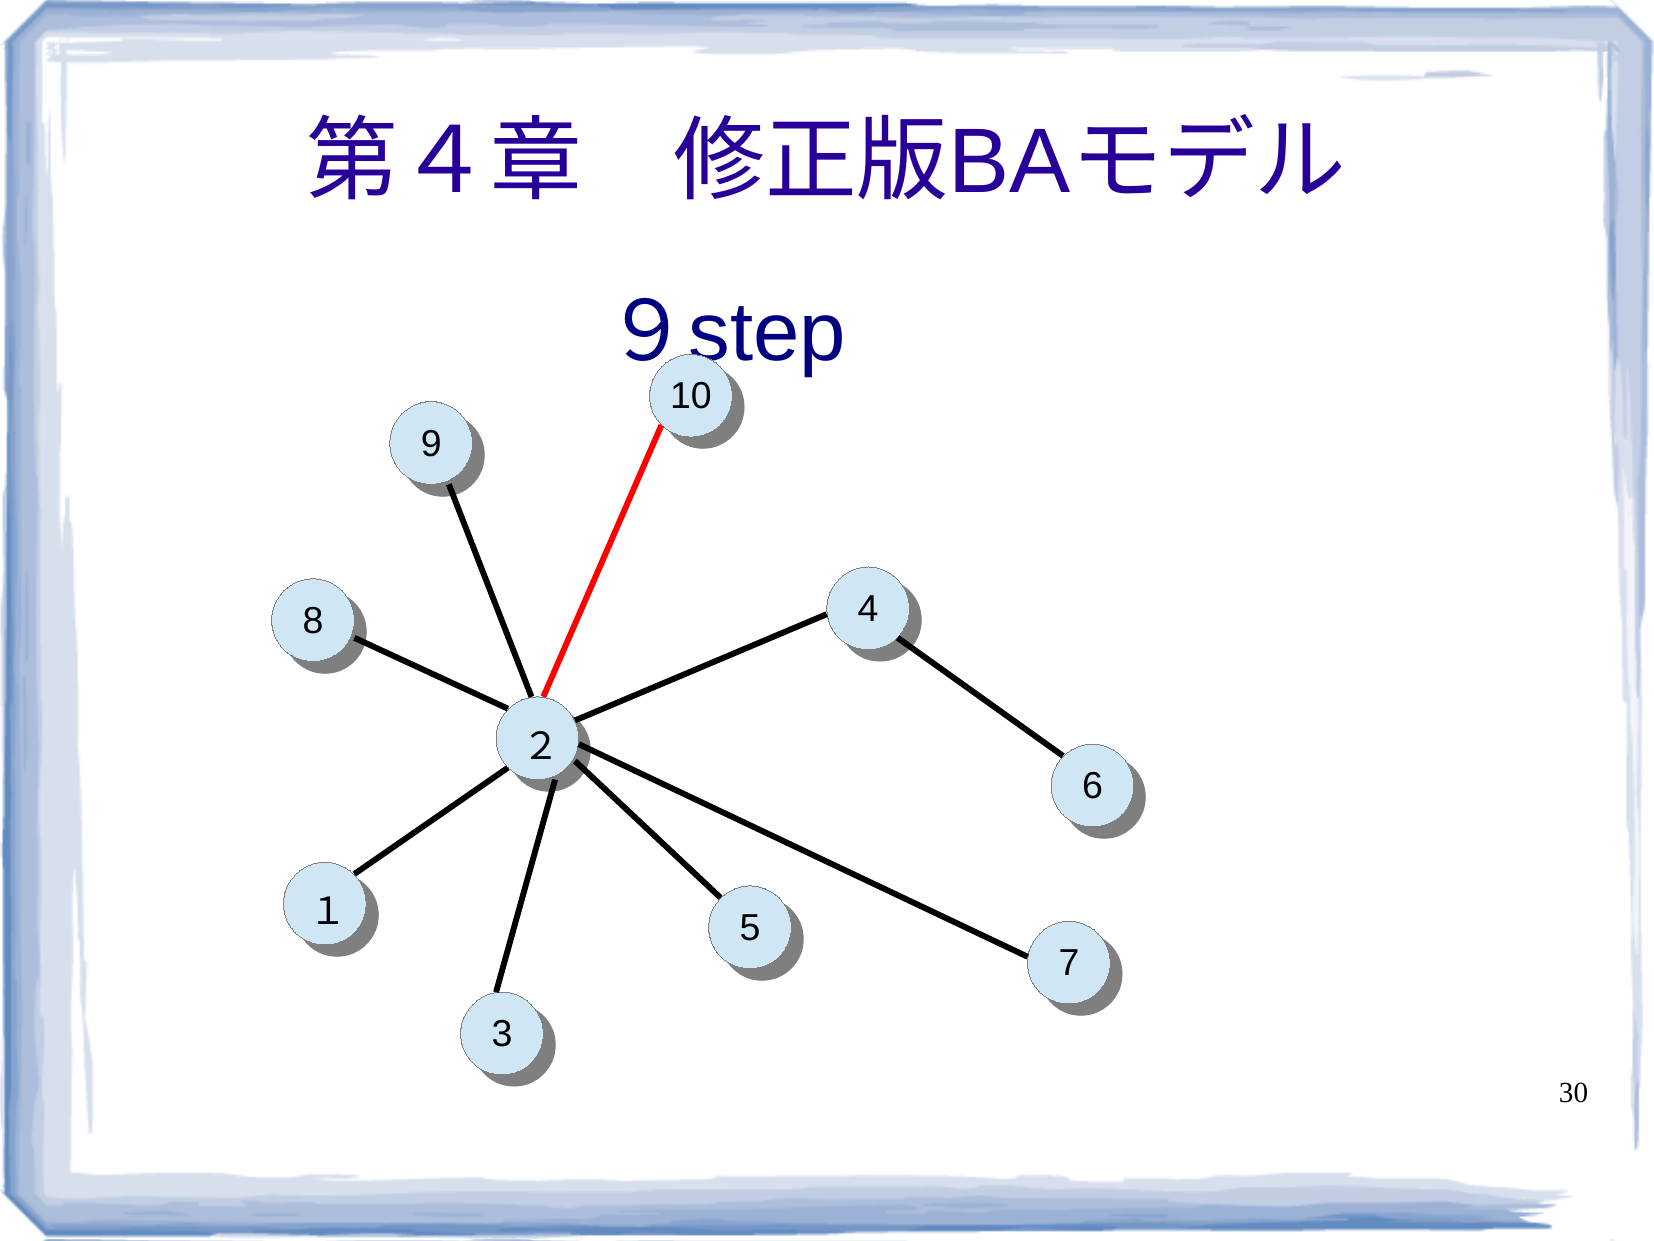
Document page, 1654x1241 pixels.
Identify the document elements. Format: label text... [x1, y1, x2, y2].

text_box [283, 862, 359, 945]
text_box 6 [1051, 744, 1134, 827]
text_box 9 [389, 401, 473, 485]
text_box 10 [649, 354, 733, 438]
text_box ２ [507, 708, 576, 761]
text_box [509, 696, 566, 708]
text_box 4 [826, 566, 910, 650]
text_box [363, 887, 367, 920]
text_box 8 [271, 578, 355, 662]
text_box １ [295, 874, 363, 927]
title 第４章 修正版BAモデル [82, 49, 1571, 257]
picture [0, 0, 1654, 1241]
text_box ９step [590, 256, 885, 365]
text_box 7 [1027, 921, 1111, 1004]
text_box 5 [708, 885, 792, 969]
text_box [496, 712, 572, 780]
text_box 3 [460, 992, 544, 1075]
